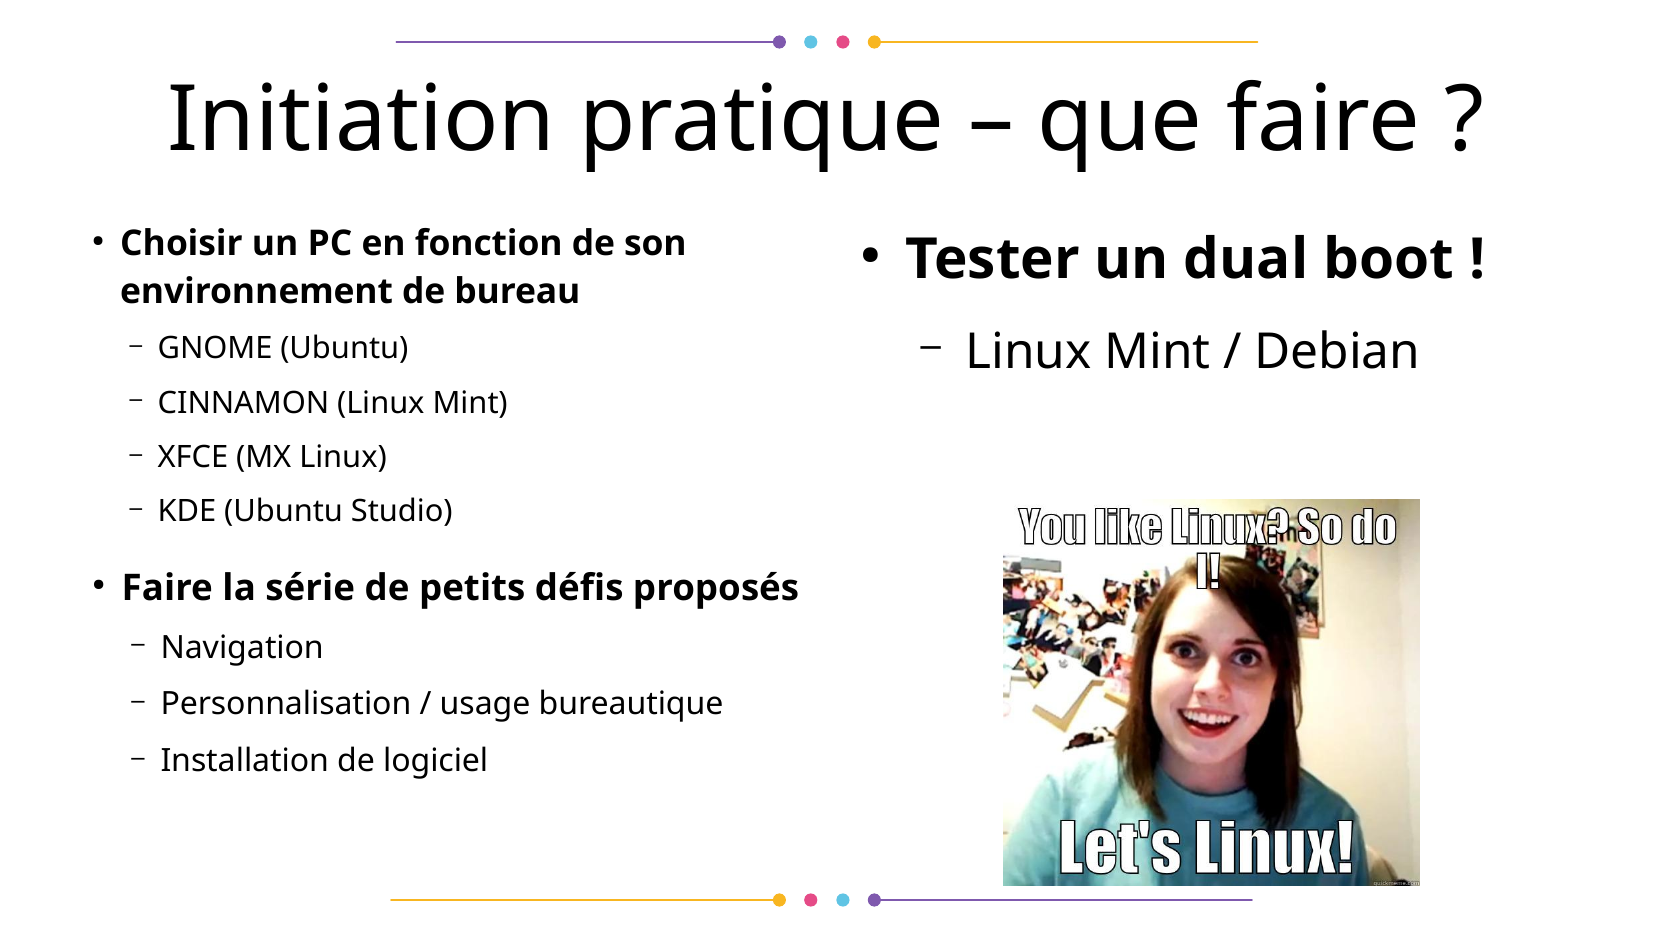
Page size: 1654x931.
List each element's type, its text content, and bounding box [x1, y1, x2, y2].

title Initiation pratique – que faire ? [82, 37, 1571, 193]
picture [1003, 499, 1420, 886]
list Tester un dual boot ! Linux Mint / Debian [845, 217, 1506, 414]
list Faire la série de petits défis proposés Navigation Personnalisation / usage bureautique Installation de logiciel [82, 561, 809, 819]
list Choisir un PC en fonction de son environnement de bureau GNOME (Ubuntu) CINNAMON (Linux Mint) XFCE (MX Linux) KDE (Ubuntu Studio) [82, 217, 827, 532]
